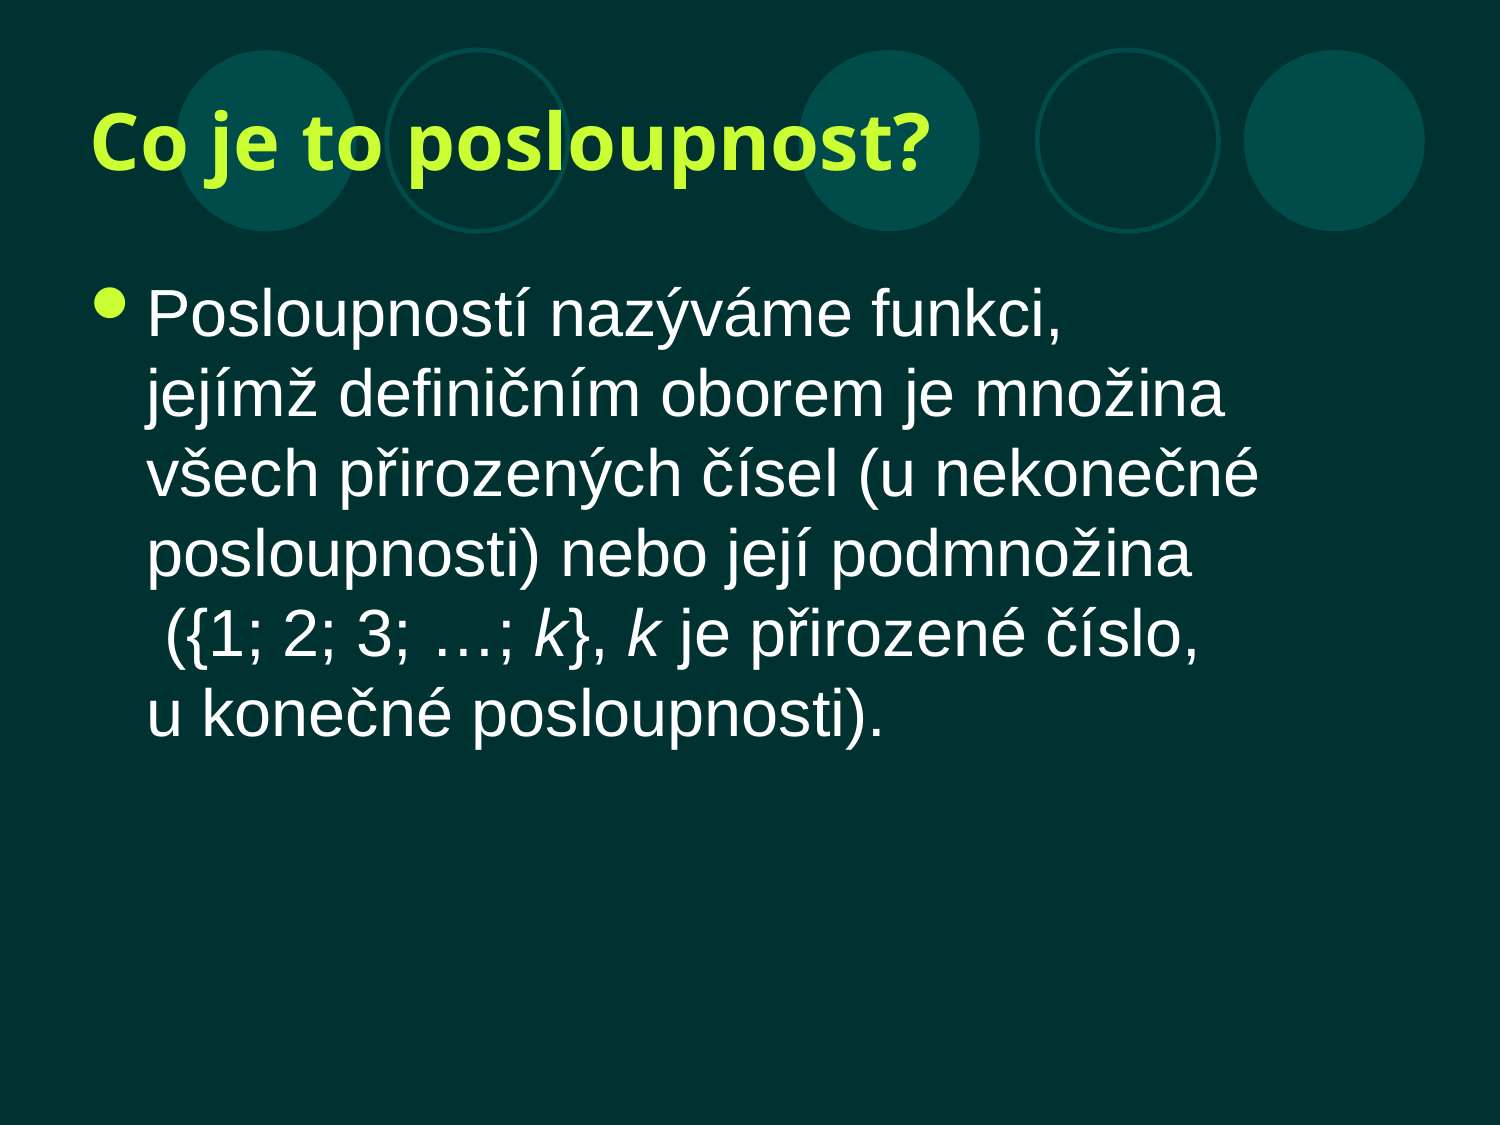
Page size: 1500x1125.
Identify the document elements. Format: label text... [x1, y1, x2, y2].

list Posloupností nazýváme funkci, jejímž definičním oborem je množina všech přirozených čísel (u nekonečné posloupnosti) nebo její podmnožina ({1; 2; 3; …; k}, k je přirozené číslo, u konečné posloupnosti). [75, 262, 1426, 1006]
title Co je to posloupnost? [75, 45, 1426, 233]
